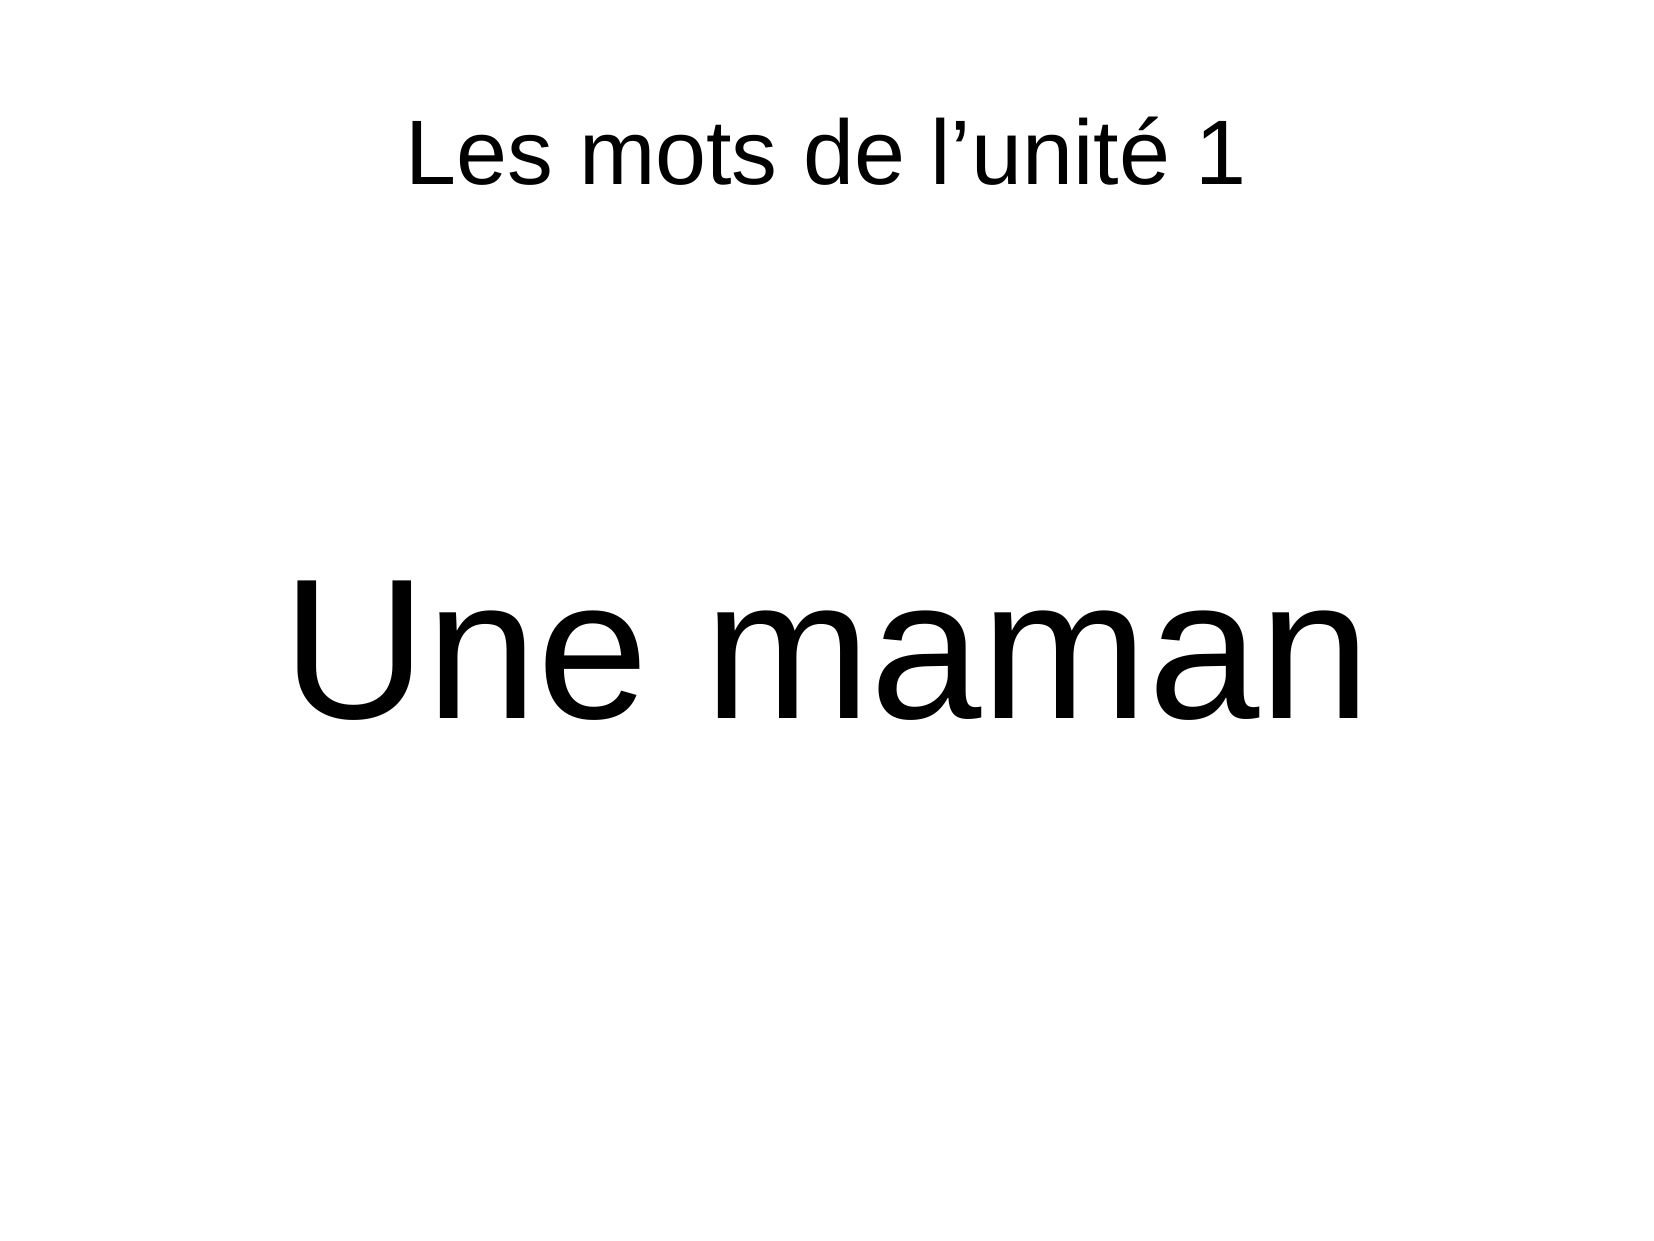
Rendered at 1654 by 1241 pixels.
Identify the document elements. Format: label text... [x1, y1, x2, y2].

subtitle Une maman [82, 290, 1571, 1010]
title Les mots de l’unité 1 [82, 49, 1571, 257]
